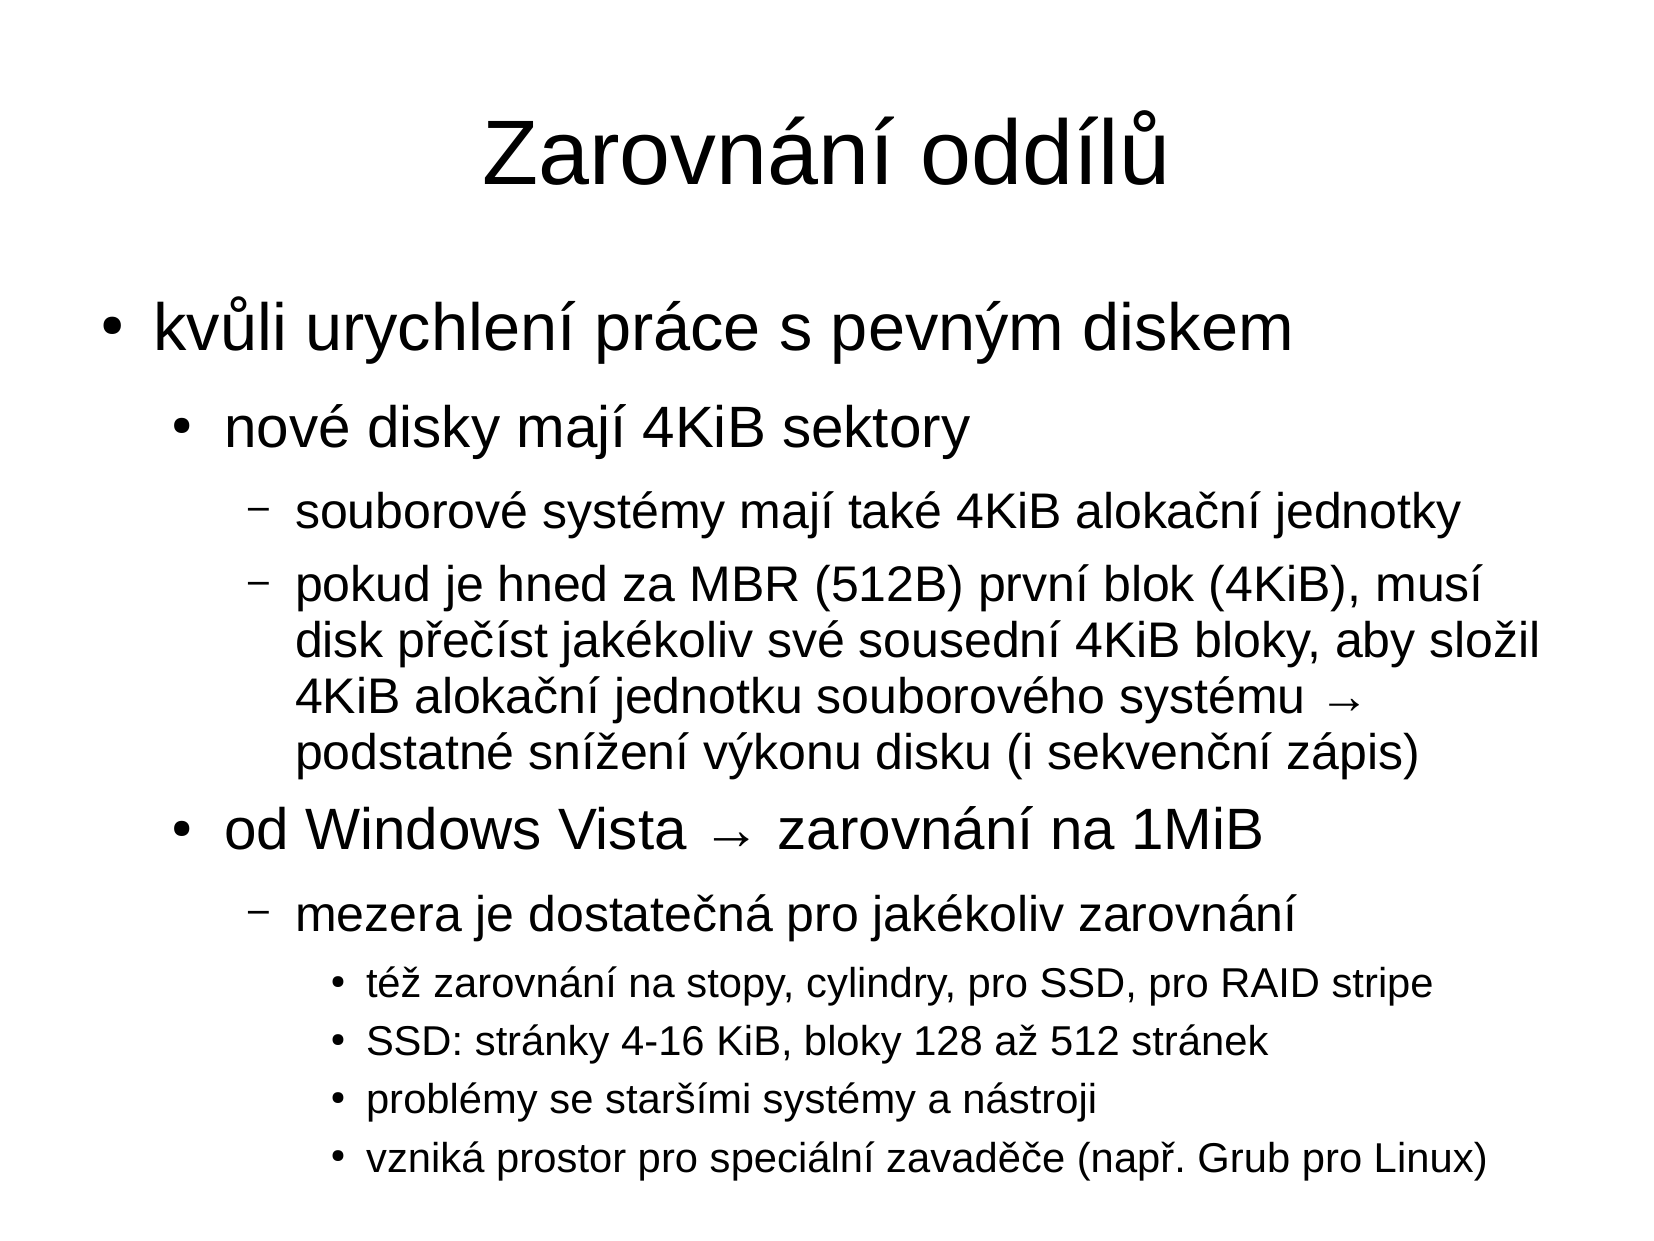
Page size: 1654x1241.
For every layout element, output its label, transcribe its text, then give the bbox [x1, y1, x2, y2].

list kvůli urychlení práce s pevným diskem nové disky mají 4KiB sektory souborové systémy mají také 4KiB alokační jednotky pokud je hned za MBR (512B) první blok (4KiB), musí disk přečíst jakékoliv své sousední 4KiB bloky, aby složil 4KiB alokační jednotku souborového systému → podstatné snížení výkonu disku (i sekvenční zápis) od Windows Vista → zarovnání na 1MiB mezera je dostatečná pro jakékoliv zarovnání též zarovnání na stopy, cylindry, pro SSD, pro RAID stripe SSD: stránky 4-16 KiB, bloky 128 až 512 stránek problémy se staršími systémy a nástroji vzniká prostor pro speciální zavaděče (např. Grub pro Linux) [82, 290, 1571, 1181]
title Zarovnání oddílů [82, 49, 1571, 257]
